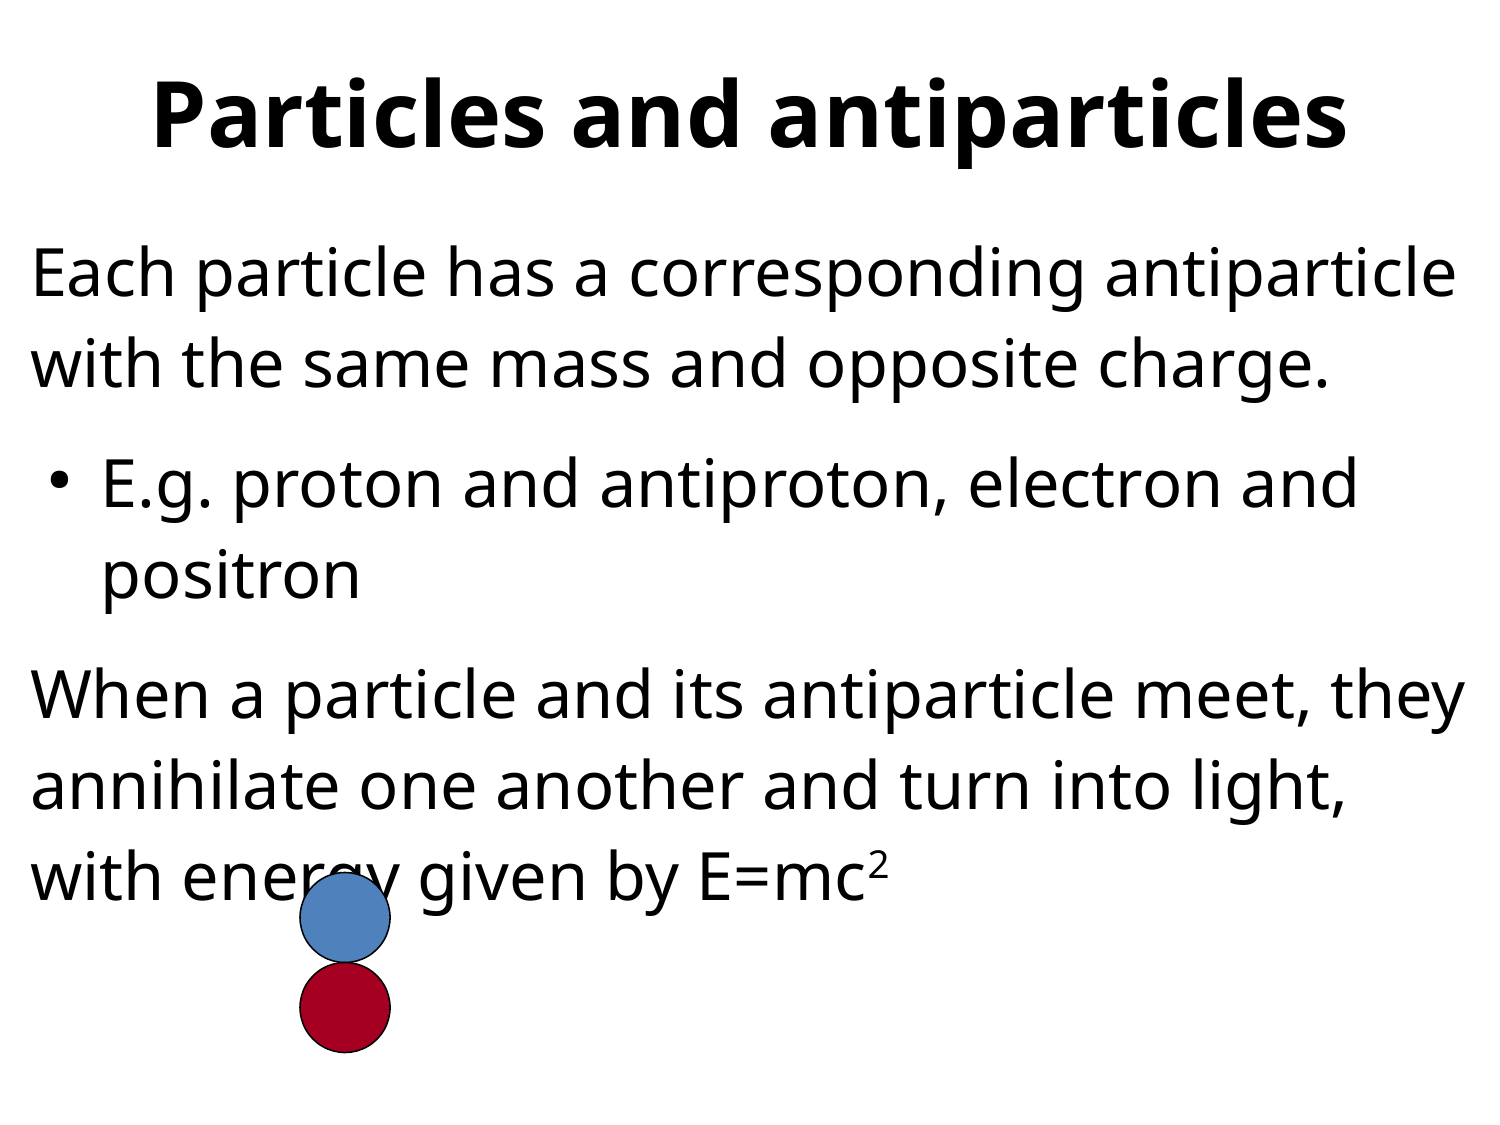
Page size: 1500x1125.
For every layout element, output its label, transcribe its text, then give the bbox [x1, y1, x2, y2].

text_box [300, 872, 391, 1053]
list Each particle has a corresponding antiparticle with the same mass and opposite charge. E.g. proton and antiproton, electron and positron When a particle and its antiparticle meet, they annihilate one another and turn into light, with energy given by E=mc2 [30, 224, 1471, 1021]
title Particles and antiparticles [30, 57, 1471, 168]
